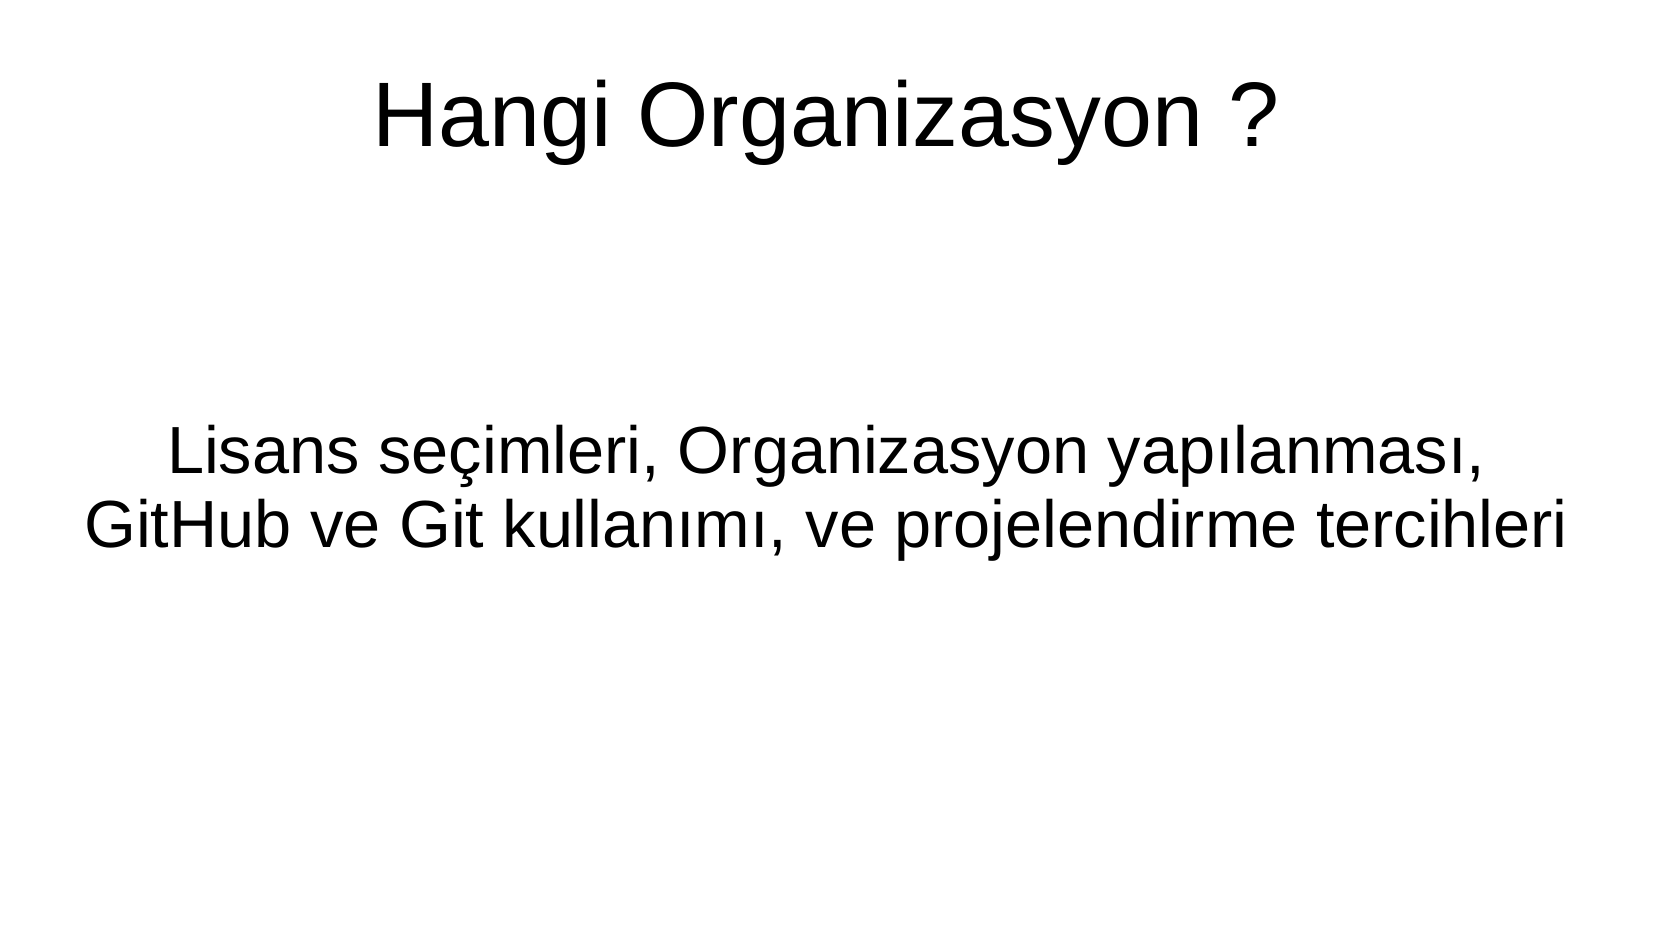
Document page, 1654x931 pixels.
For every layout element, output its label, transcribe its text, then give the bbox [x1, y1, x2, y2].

title Hangi Organizasyon ? [82, 37, 1571, 193]
subtitle Lisans seçimleri, Organizasyon yapılanması, GitHub ve Git kullanımı, ve projelendirme tercihleri [82, 217, 1571, 758]
